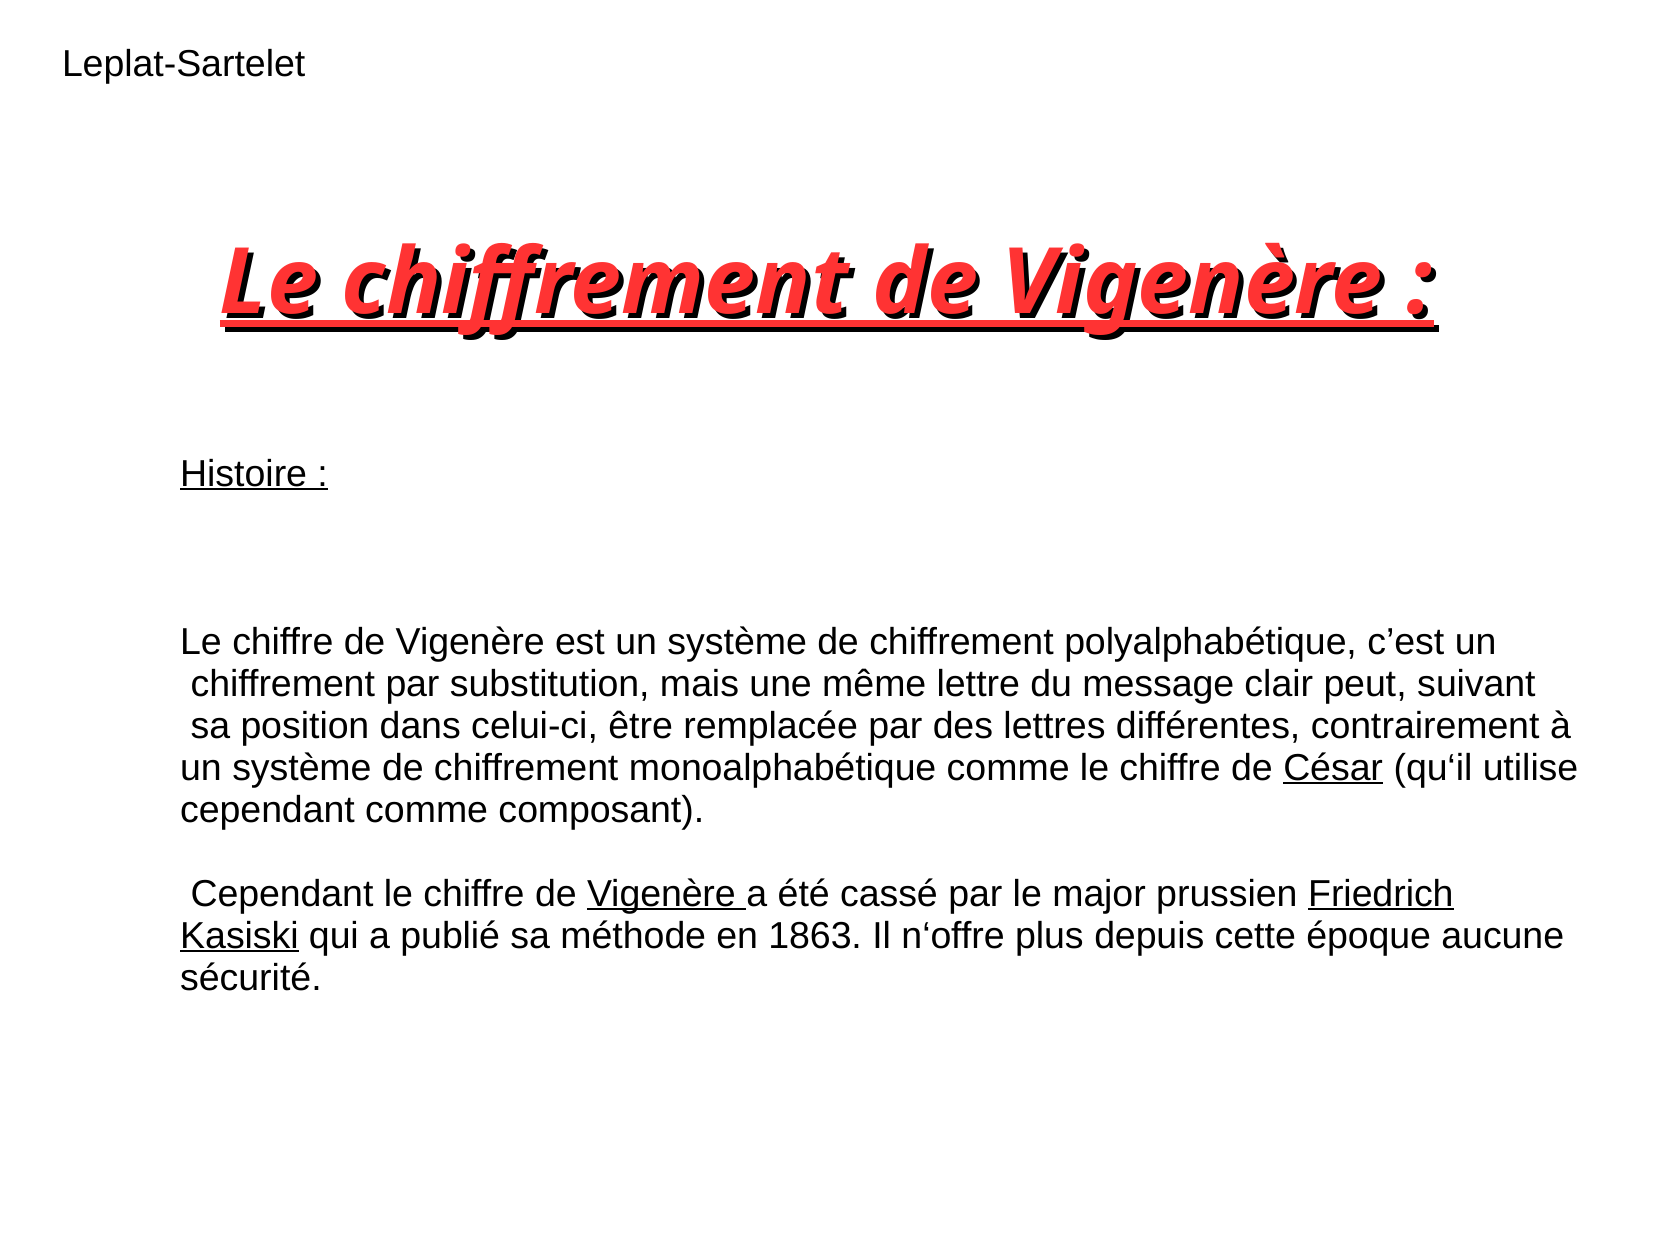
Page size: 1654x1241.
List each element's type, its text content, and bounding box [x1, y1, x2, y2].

text_box Histoire : Le chiffre de Vigenère est un système de chiffrement polyalphabétique, c’est un chiffrement par substitution, mais une même lettre du message clair peut, suivant sa position dans celui-ci, être remplacée par des lettres différentes, contrairement à un système de chiffrement monoalphabétique comme le chiffre de César (qu‘il utilise cependant comme composant). Cependant le chiffre de Vigenère a été cassé par le major prussien Friedrich Kasiski qui a publié sa méthode en 1863. Il n‘offre plus depuis cette époque aucune sécurité. [165, 318, 1595, 1007]
title Le chiffrement de Vigenère : [82, 0, 1571, 307]
subtitle [70, 295, 1560, 1015]
text_box Leplat-Sartelet [47, 35, 355, 135]
